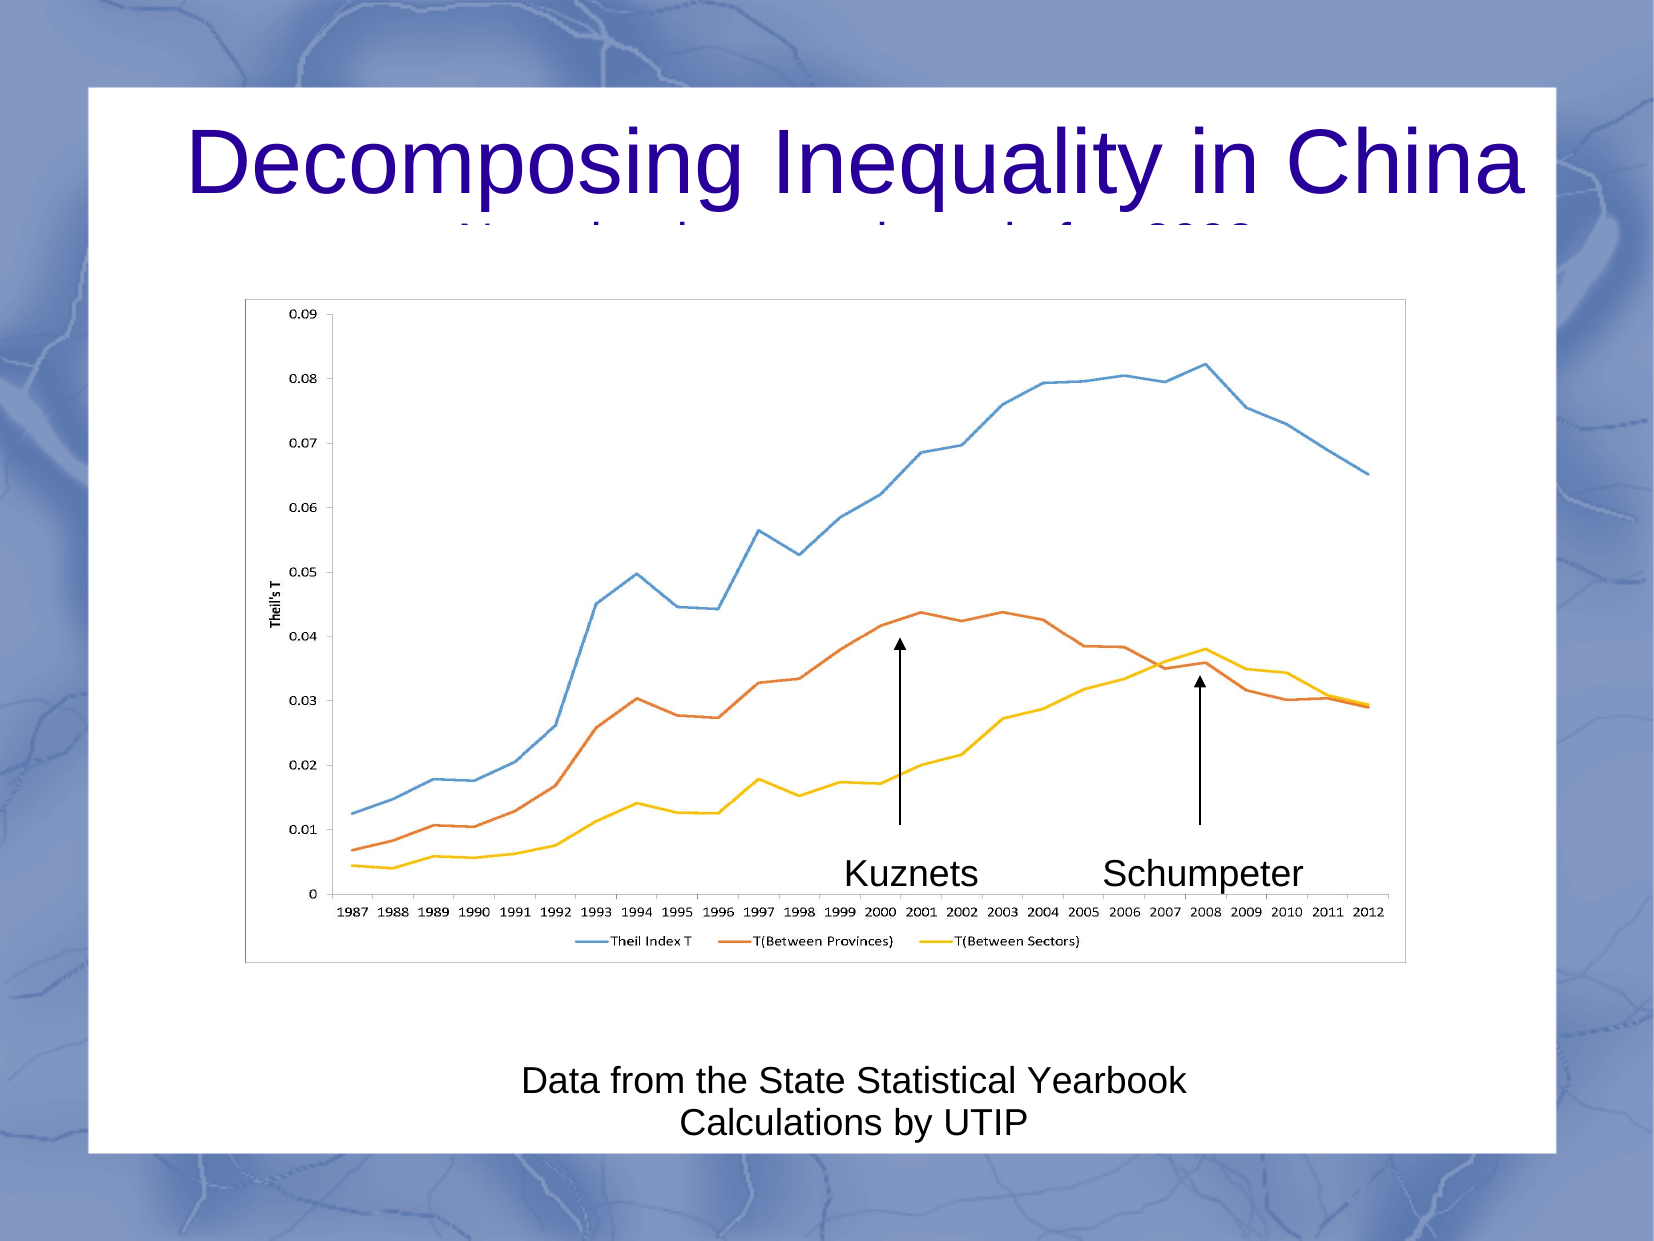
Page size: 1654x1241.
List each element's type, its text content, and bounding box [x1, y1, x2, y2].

picture [0, 0, 1654, 1241]
text_box [165, 225, 1500, 1051]
text_box Data from the State Statistical Yearbook Calculations by UTIP [508, 1050, 1201, 1149]
text_box Schumpeter [1087, 843, 1319, 901]
text_box Kuznets [828, 843, 994, 901]
title Decomposing Inequality in China Note the downward trend after 2008 [112, 75, 1601, 301]
